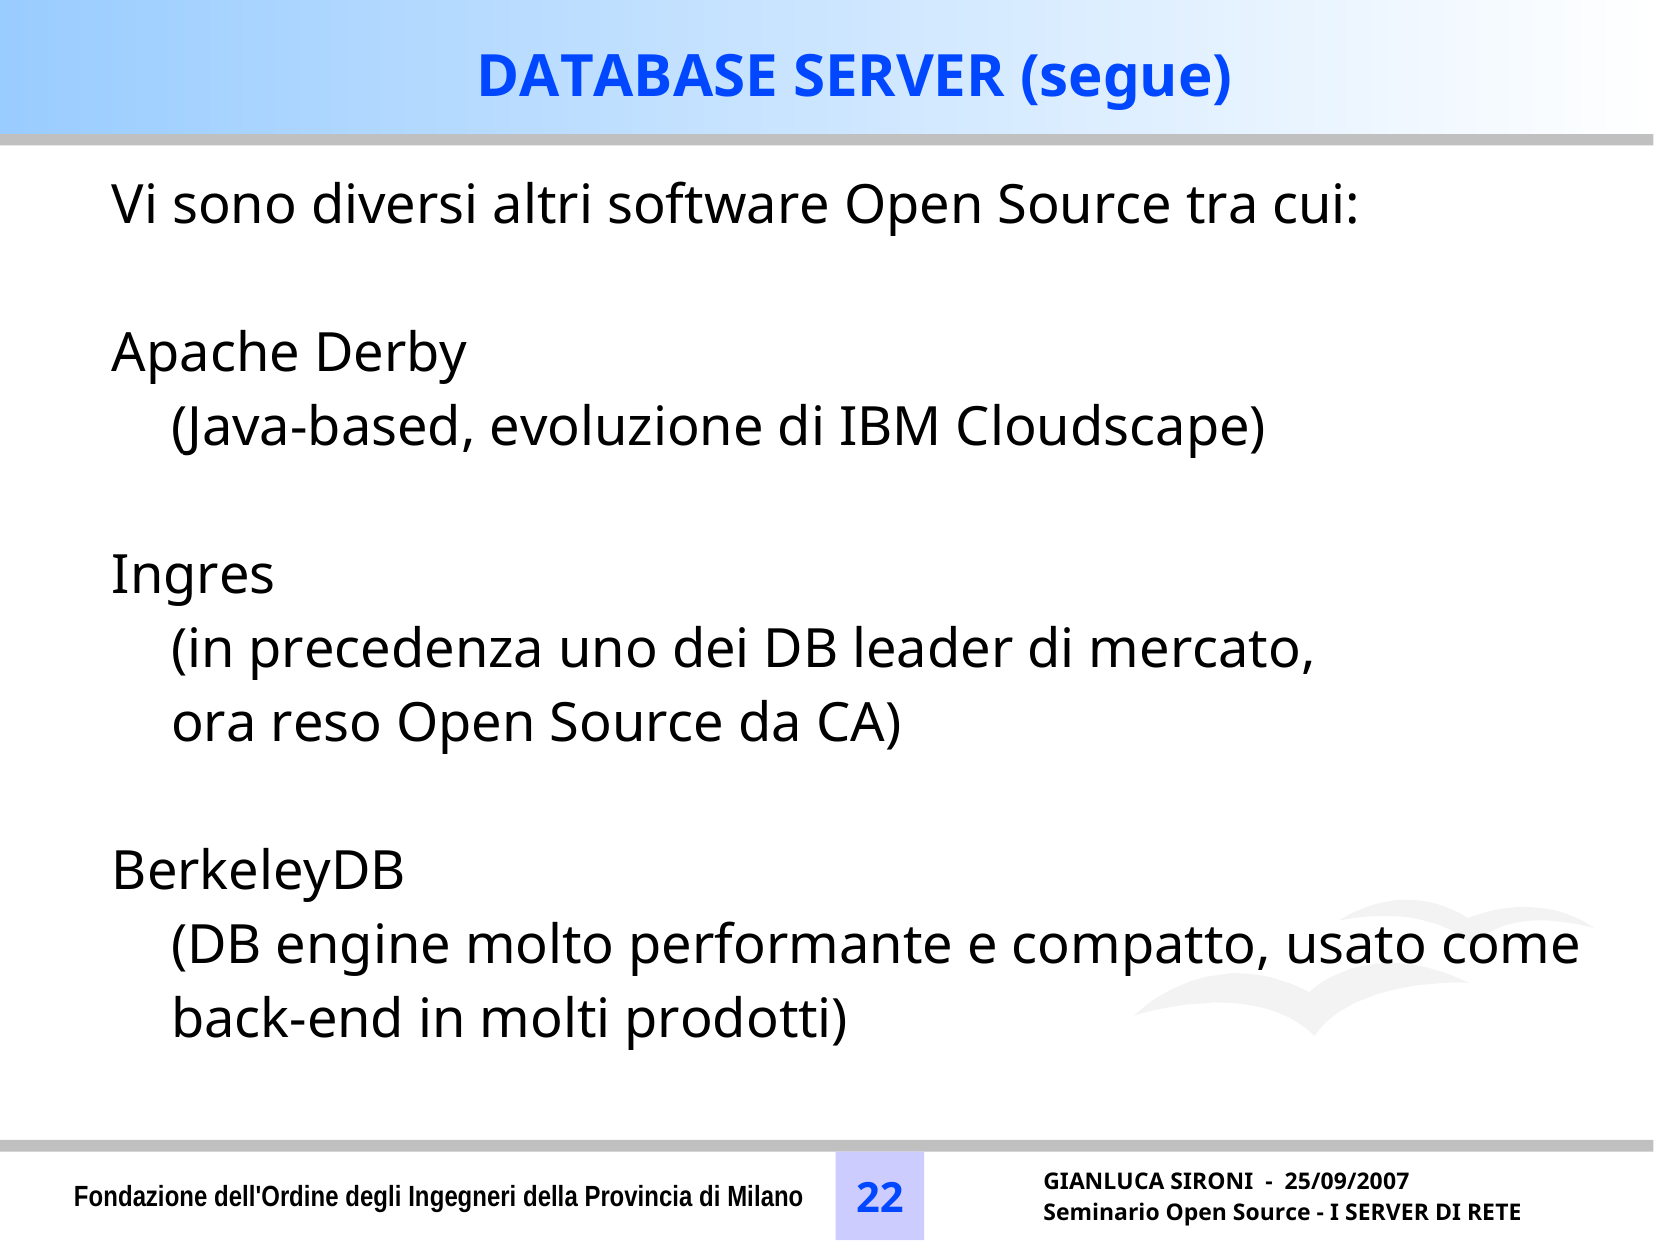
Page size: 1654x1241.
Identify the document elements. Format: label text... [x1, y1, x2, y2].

title DATABASE SERVER (segue) [85, 0, 1654, 148]
list Vi sono diversi altri software Open Source tra cui: Apache Derby (Java-based, evoluzione di IBM Cloudscape) Ingres (in precedenza uno dei DB leader di mercato, ora reso Open Source da CA) BerkeleyDB (DB engine molto performante e compatto, usato come back-end in molti prodotti) [111, 165, 1654, 1123]
